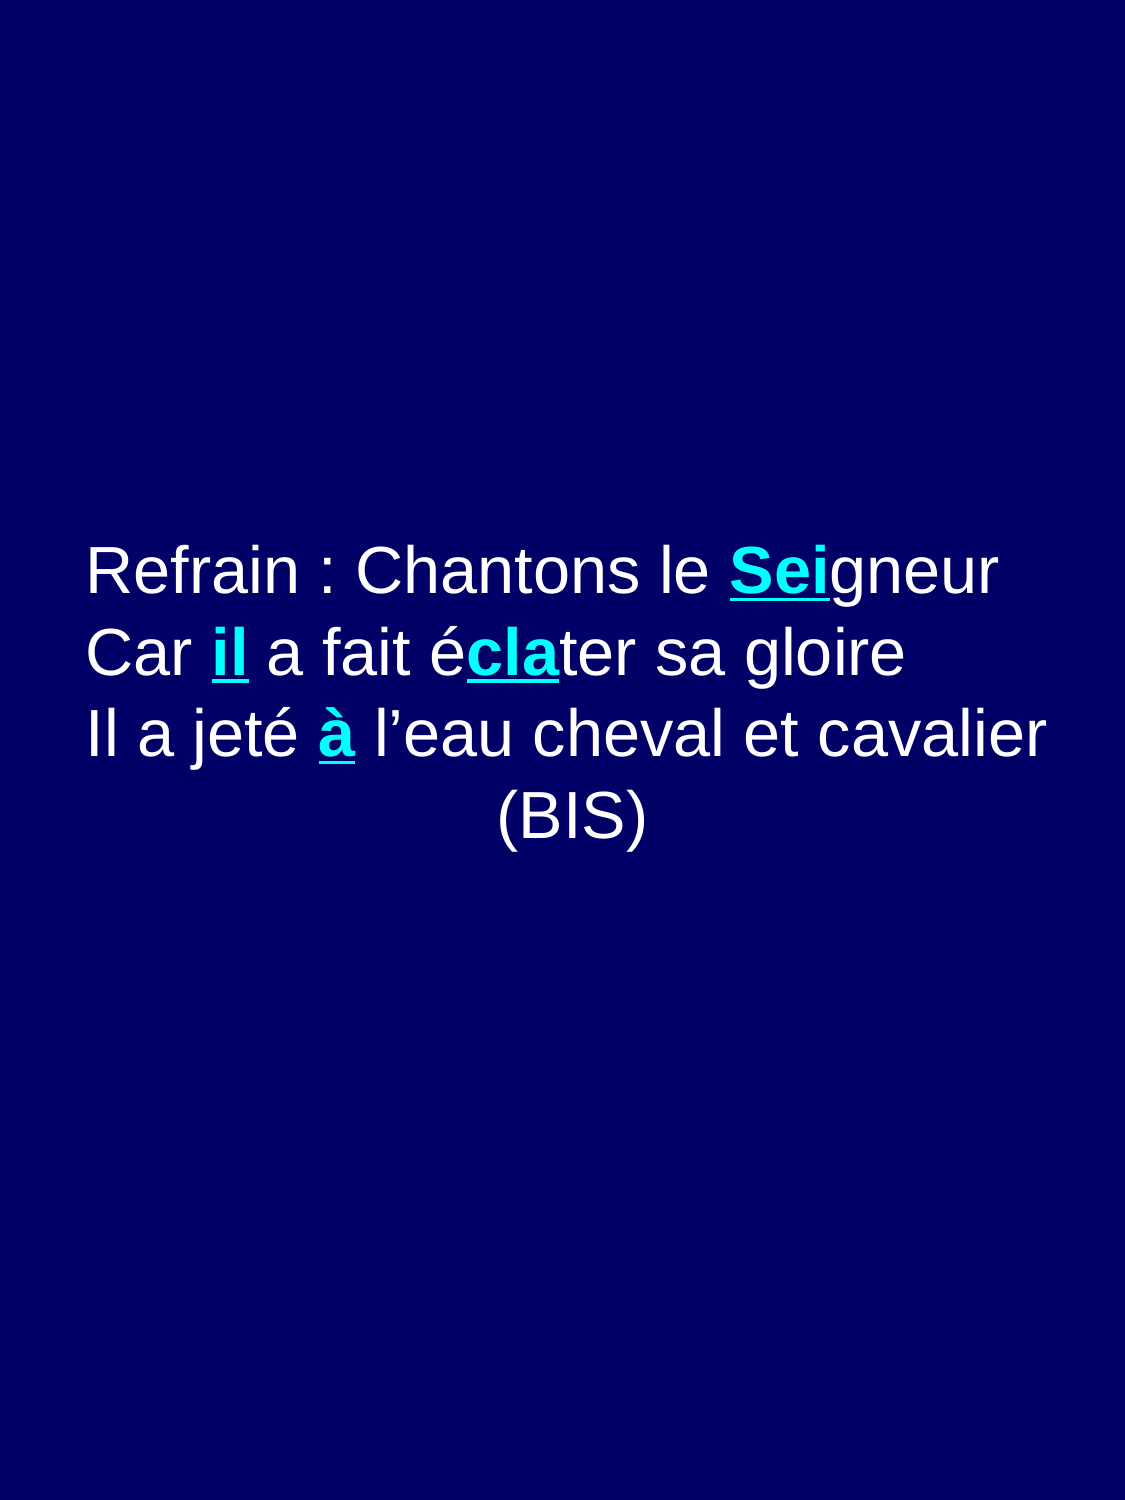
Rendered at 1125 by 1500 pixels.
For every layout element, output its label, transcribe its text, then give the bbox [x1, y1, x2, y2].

text_box Refrain : Chantons le Seigneur Car il a fait éclater sa gloire Il a jeté à l’eau cheval et cavalier (BIS) [70, 519, 1075, 1332]
